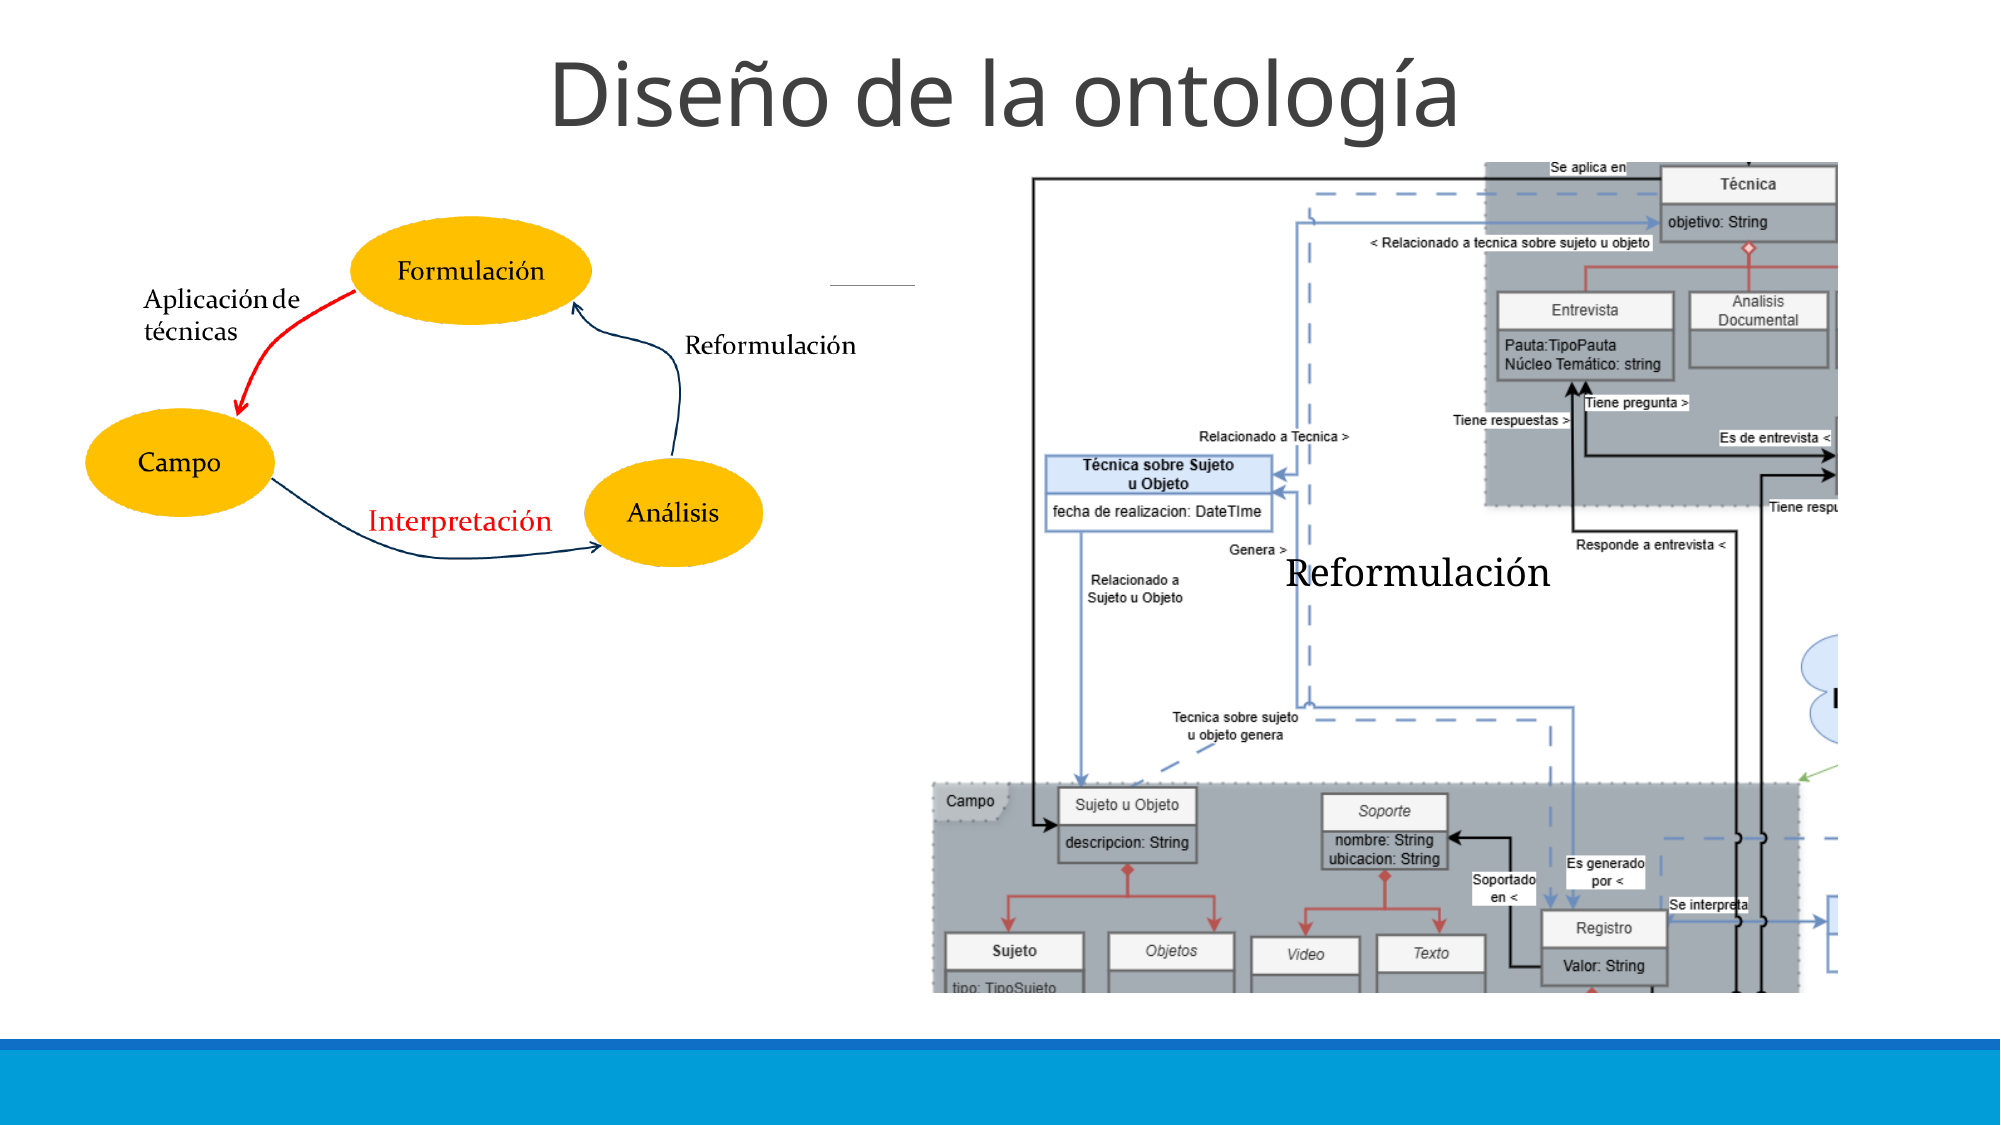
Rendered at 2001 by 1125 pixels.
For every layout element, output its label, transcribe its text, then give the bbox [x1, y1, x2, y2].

title Diseño de la ontología [180, 45, 1830, 152]
picture [85, 216, 873, 567]
picture [915, 162, 1838, 993]
text_box Reformulación [1270, 541, 1567, 601]
